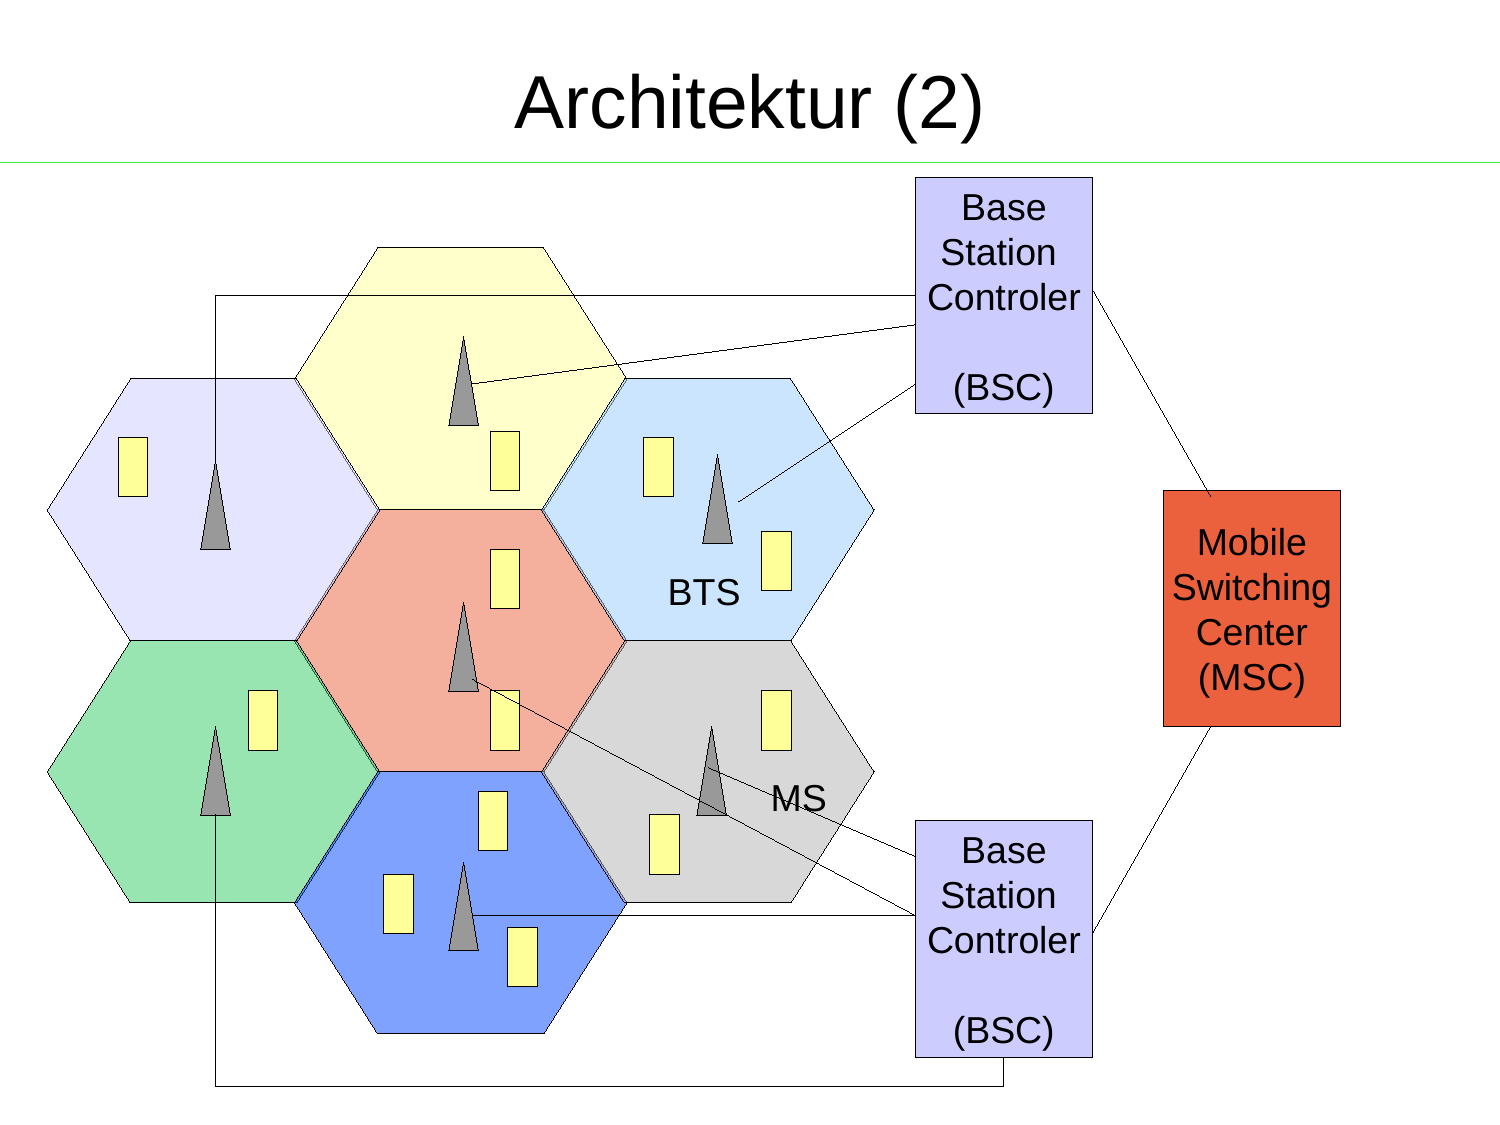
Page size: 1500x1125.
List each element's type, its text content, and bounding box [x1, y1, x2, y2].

text_box MS [755, 766, 842, 827]
text_box Base Station Controler (BSC) [915, 820, 1093, 1058]
text_box [347, 247, 574, 295]
text_box BTS [653, 560, 756, 621]
text_box Base Station Controler (BSC) [915, 177, 1093, 414]
title Architektur (2) [75, 49, 1426, 156]
text_box [47, 296, 875, 1034]
text_box Mobile Switching Center (MSC) [1163, 490, 1341, 727]
